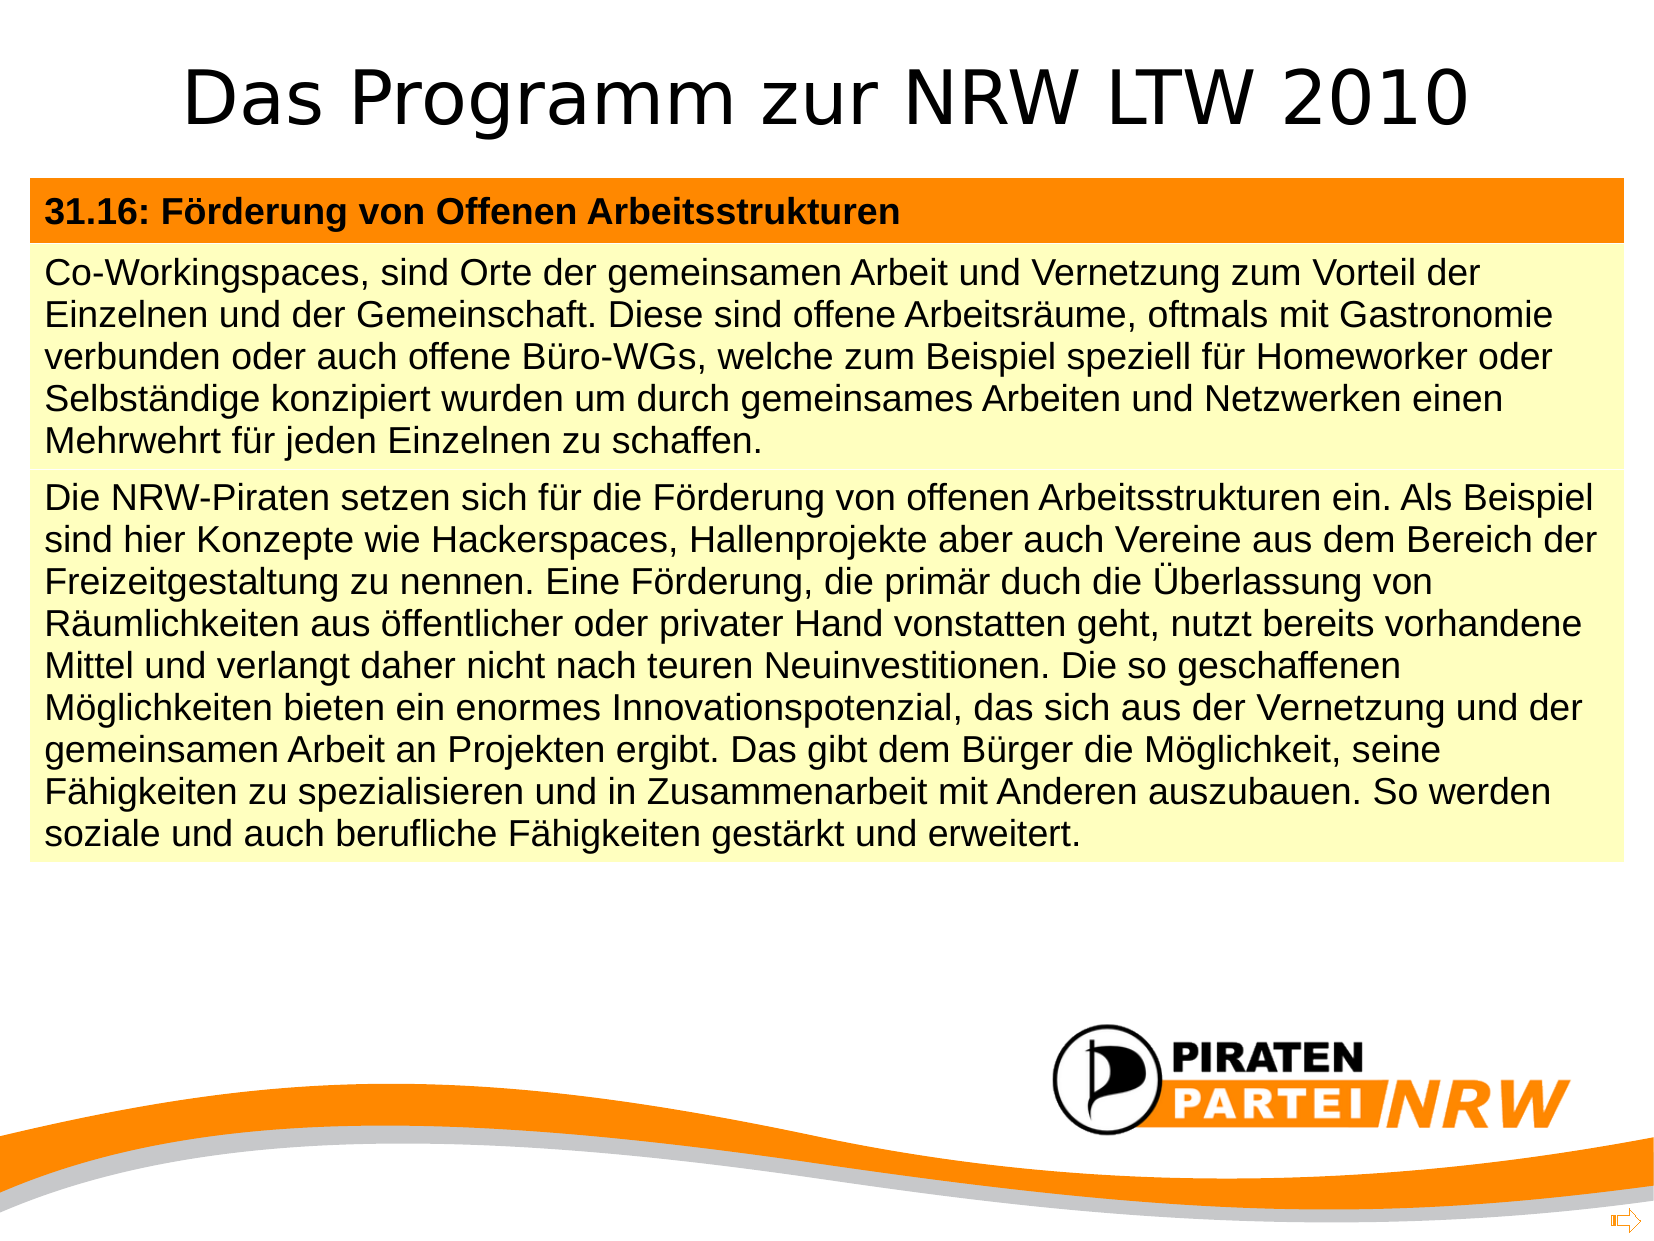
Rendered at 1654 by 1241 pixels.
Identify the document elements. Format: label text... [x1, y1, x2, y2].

title Das Programm zur NRW LTW 2010 [82, 54, 1571, 143]
table_cell Die NRW-Piraten setzen sich für die Förderung von offenen Arbeitsstrukturen ein. Als Beispiel sind hier Konzepte wie Hackerspaces, Hallenprojekte aber auch Vereine aus dem Bereich der Freizeitgestaltung zu nennen. Eine Förderung, die primär duch die Überlassung von Räumlichkeiten aus öffentlicher oder privater Hand vonstatten geht, nutzt bereits vorhandene Mittel und verlangt daher nicht nach teuren Neuinvestitionen. Die so geschaffenen Möglichkeiten bieten ein enormes Innovationspotenzial, das sich aus der Vernetzung und der gemeinsamen Arbeit an Projekten ergibt. Das gibt dem Bürger die Möglichkeit, seine Fähigkeiten zu spezialisieren und in Zusammenarbeit mit Anderen auszubauen. So werden soziale und auch berufliche Fähigkeiten gestärkt und erweitert. [30, 470, 1624, 862]
picture [1045, 1021, 1579, 1140]
table_header 31.16: ﻿Förderung von Offenen Arbeitsstrukturen [30, 178, 1624, 243]
table_cell Co-Workingspaces, sind Orte der gemeinsamen Arbeit und Vernetzung zum Vorteil der Einzelnen und der Gemeinschaft. Diese sind offene Arbeitsräume, oftmals mit Gastronomie verbunden oder auch offene Büro-WGs, welche zum Beispiel speziell für Homeworker oder Selbständige konzipiert wurden um durch gemeinsames Arbeiten und Netzwerken einen Mehrwehrt für jeden Einzelnen zu schaffen. [30, 244, 1624, 469]
